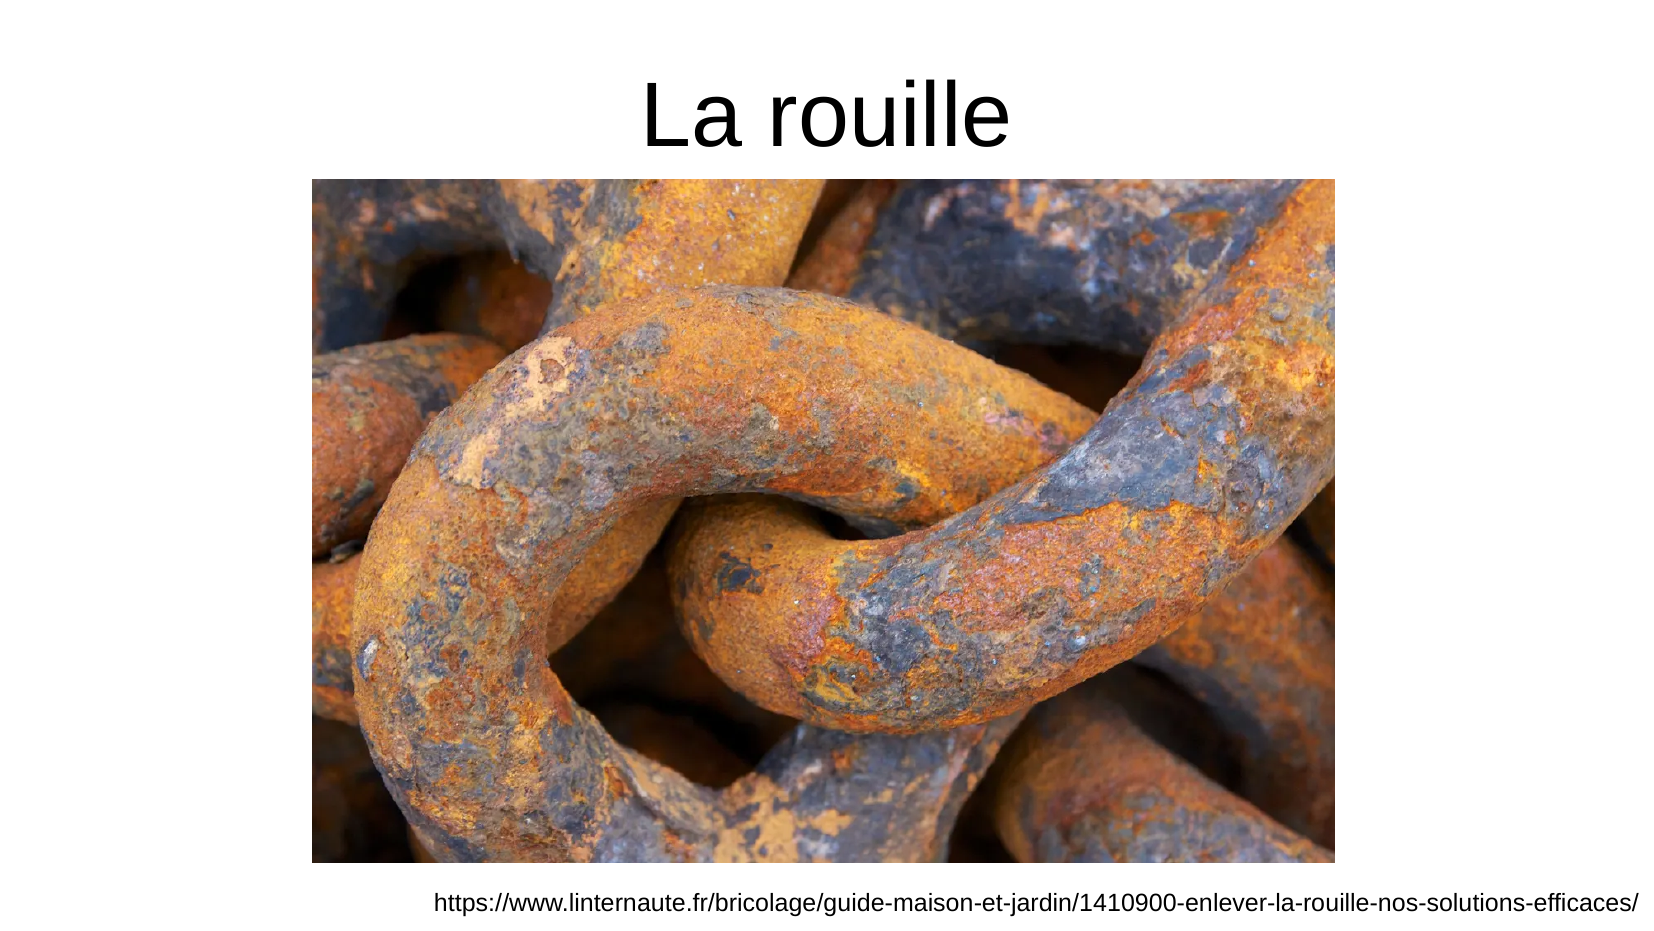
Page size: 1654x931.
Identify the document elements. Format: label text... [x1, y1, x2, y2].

picture [312, 179, 1335, 863]
title La rouille [82, 37, 1571, 193]
text_box https://www.linternaute.fr/bricolage/guide-maison-et-jardin/1410900-enlever-la-rouille-nos-solutions-efficaces/ [419, 881, 1654, 931]
